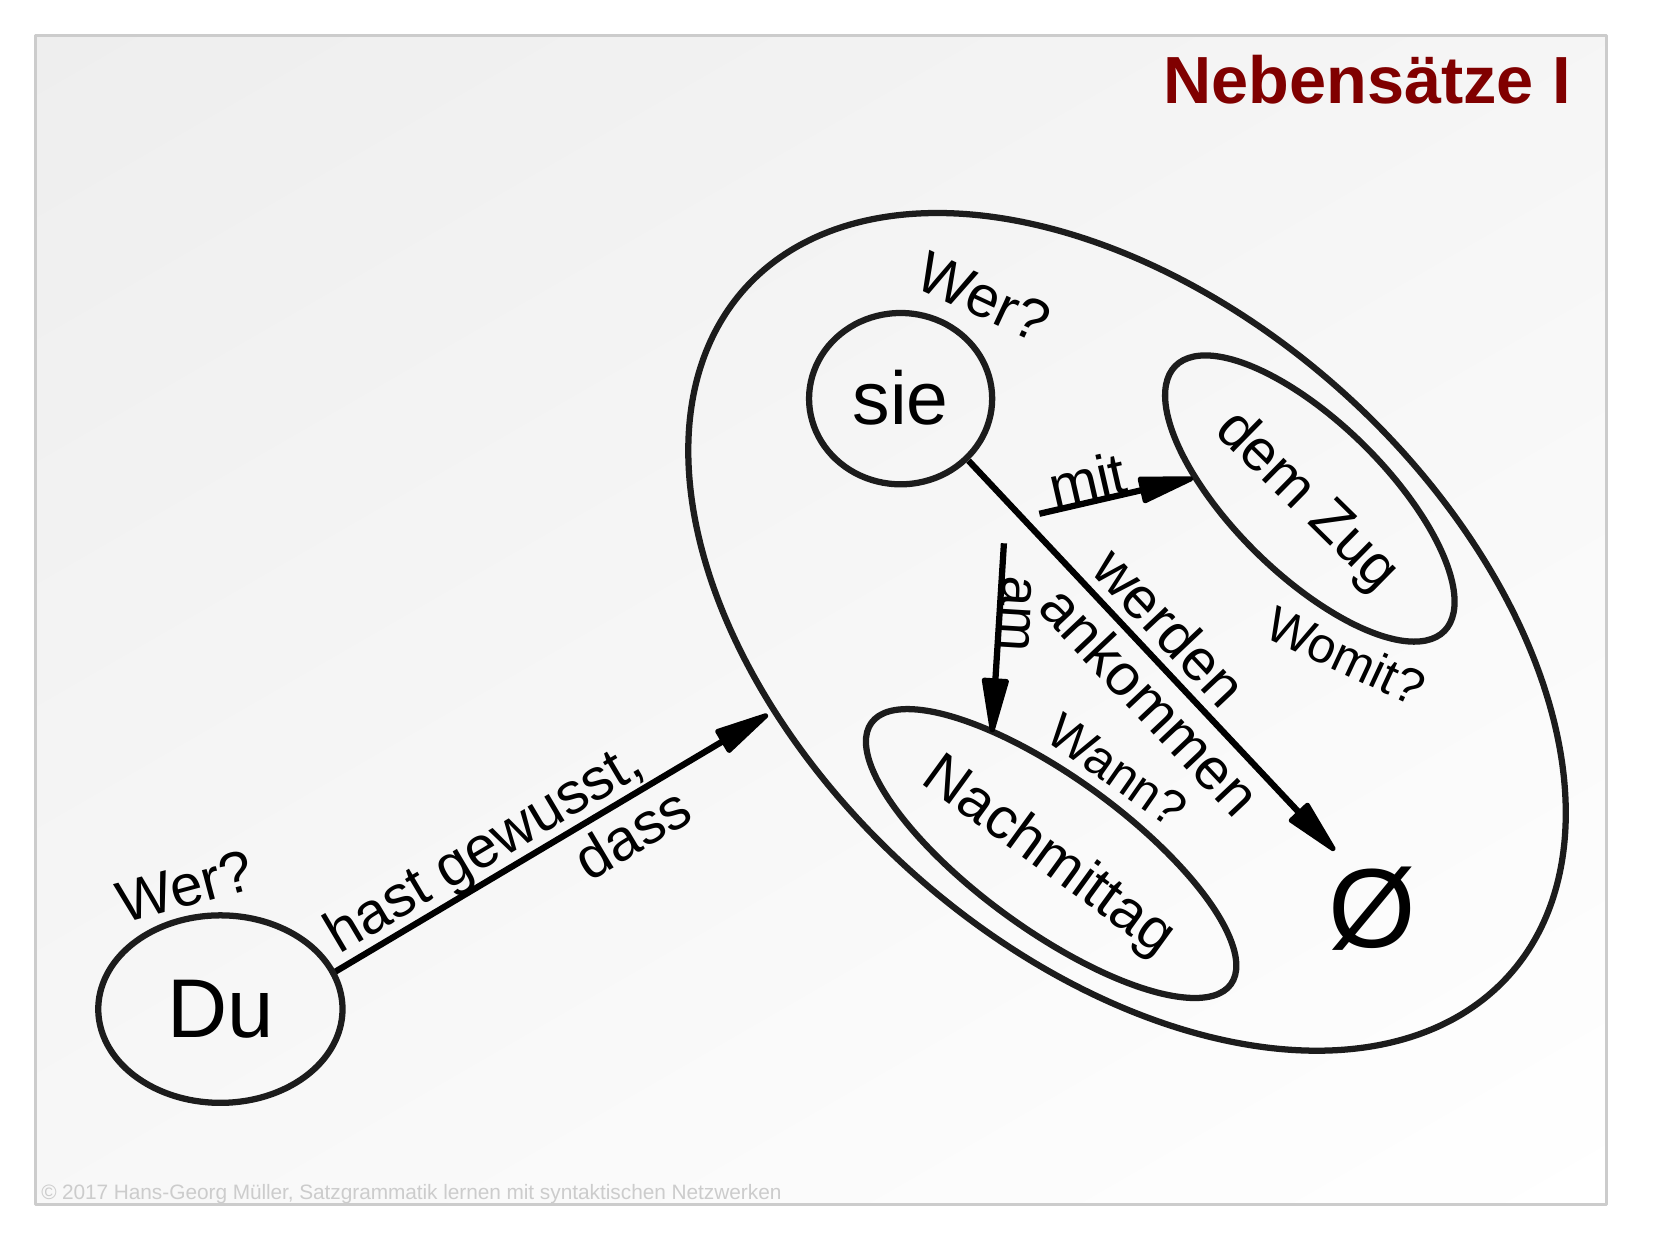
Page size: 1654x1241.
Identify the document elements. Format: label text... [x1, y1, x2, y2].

text_box Wer? [890, 225, 1101, 380]
text_box Wann? [1015, 688, 1272, 901]
text_box Nachmittag [865, 709, 1237, 998]
text_box Ø [1314, 838, 1471, 1040]
text_box sie [809, 312, 993, 485]
text_box dem Zug [1165, 355, 1455, 642]
text_box Womit? [1237, 582, 1504, 763]
text_box Wer? [93, 816, 314, 952]
text_box Du [98, 917, 343, 1103]
title Nebensätze I [82, 43, 1572, 193]
